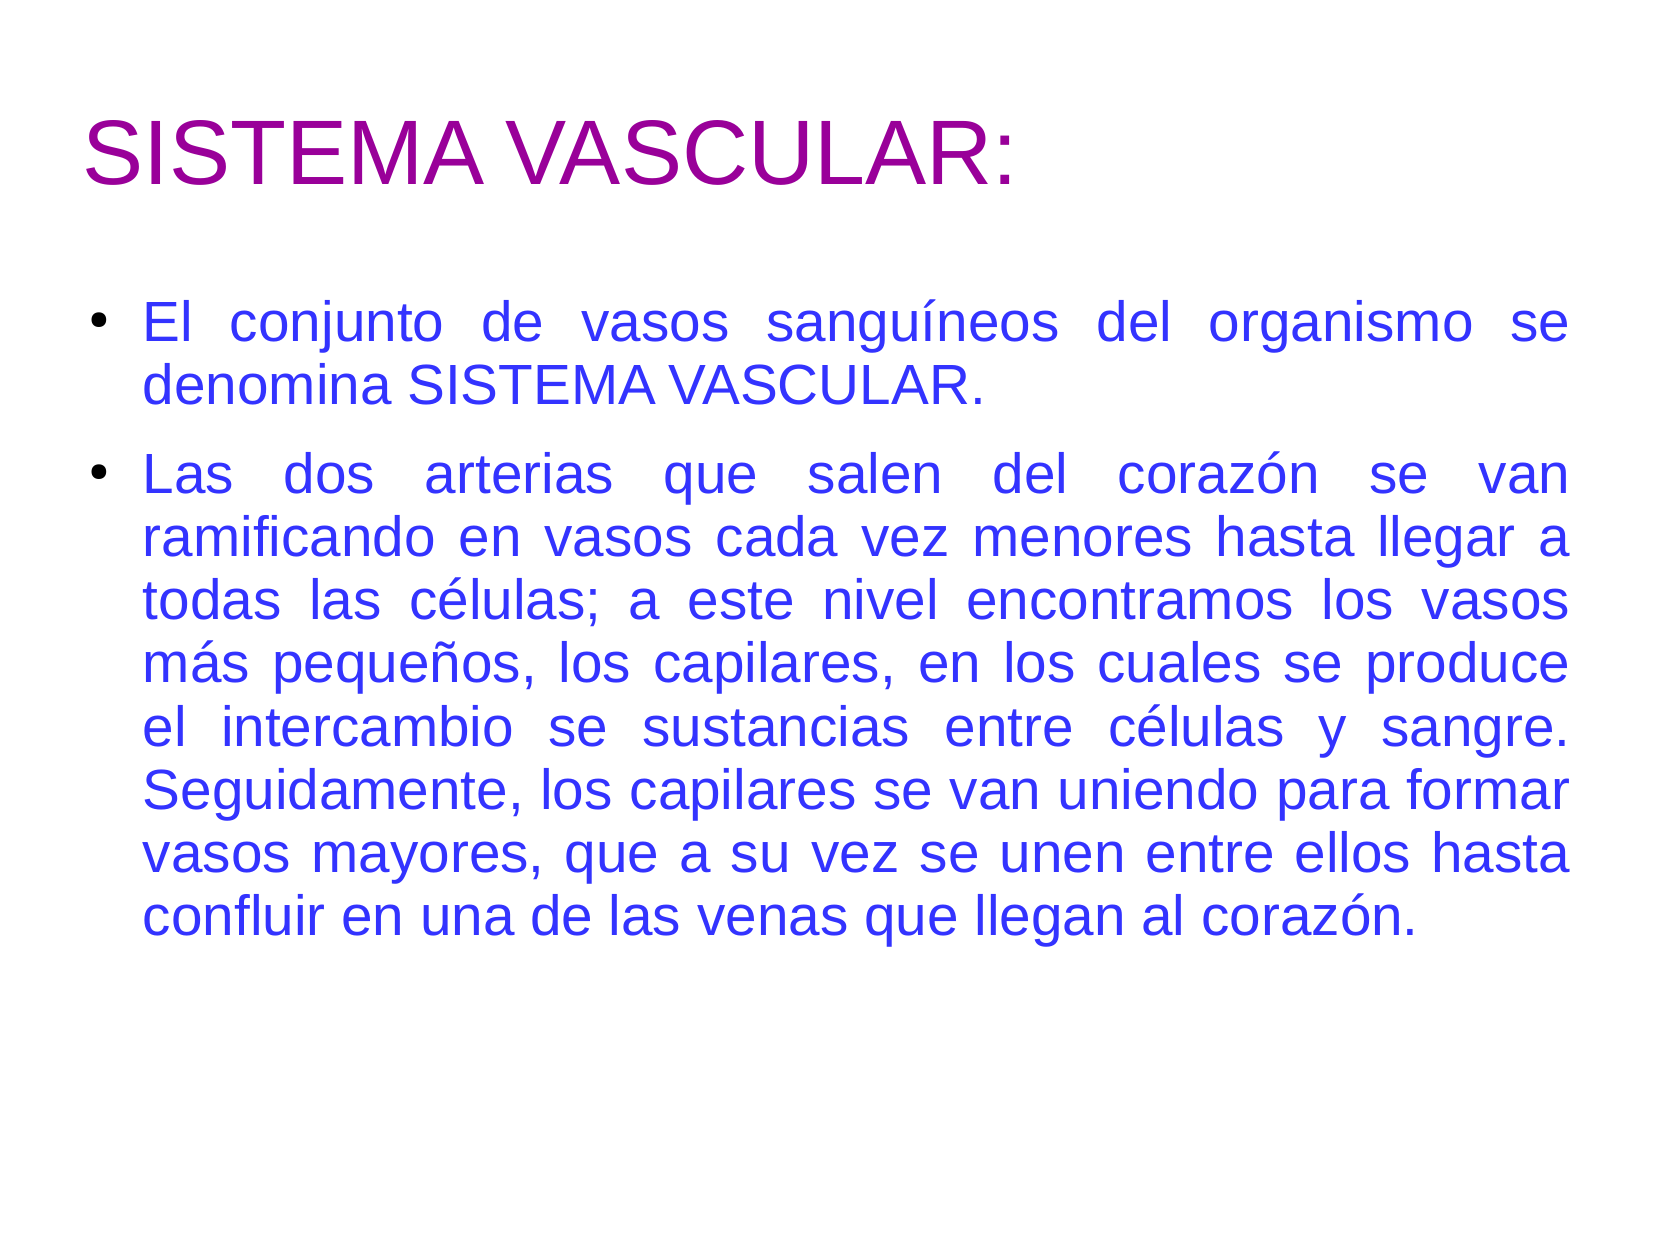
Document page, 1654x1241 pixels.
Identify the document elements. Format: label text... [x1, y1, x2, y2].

list El conjunto de vasos sanguíneos del organismo se denomina SISTEMA VASCULAR. Las dos arterias que salen del corazón se van ramificando en vasos cada vez menores hasta llegar a todas las células; a este nivel encontramos los vasos más pequeños, los capilares, en los cuales se produce el intercambio se sustancias entre células y sangre. Seguidamente, los capilares se van uniendo para formar vasos mayores, que a su vez se unen entre ellos hasta confluir en una de las venas que llegan al corazón. [82, 290, 1571, 1010]
title SISTEMA VASCULAR: [82, 49, 1571, 257]
